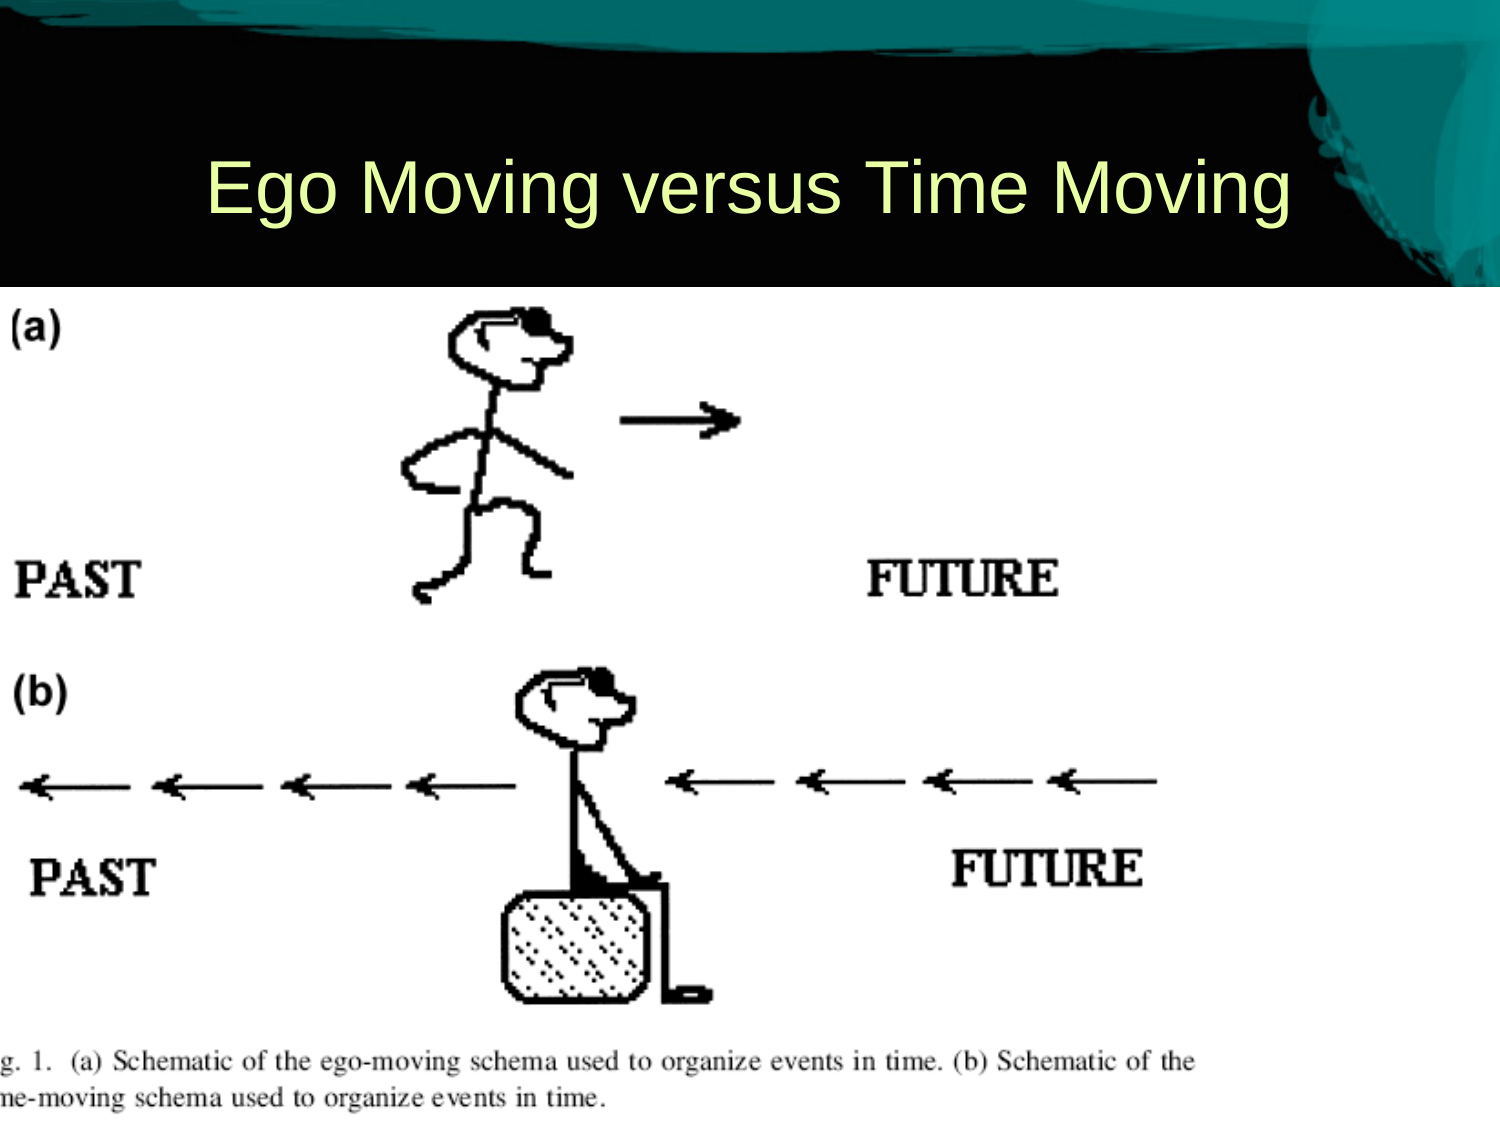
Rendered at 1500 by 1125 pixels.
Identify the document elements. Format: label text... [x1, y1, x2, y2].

title Ego Moving versus Time Moving [75, 75, 1426, 287]
picture [0, 0, 1500, 1125]
